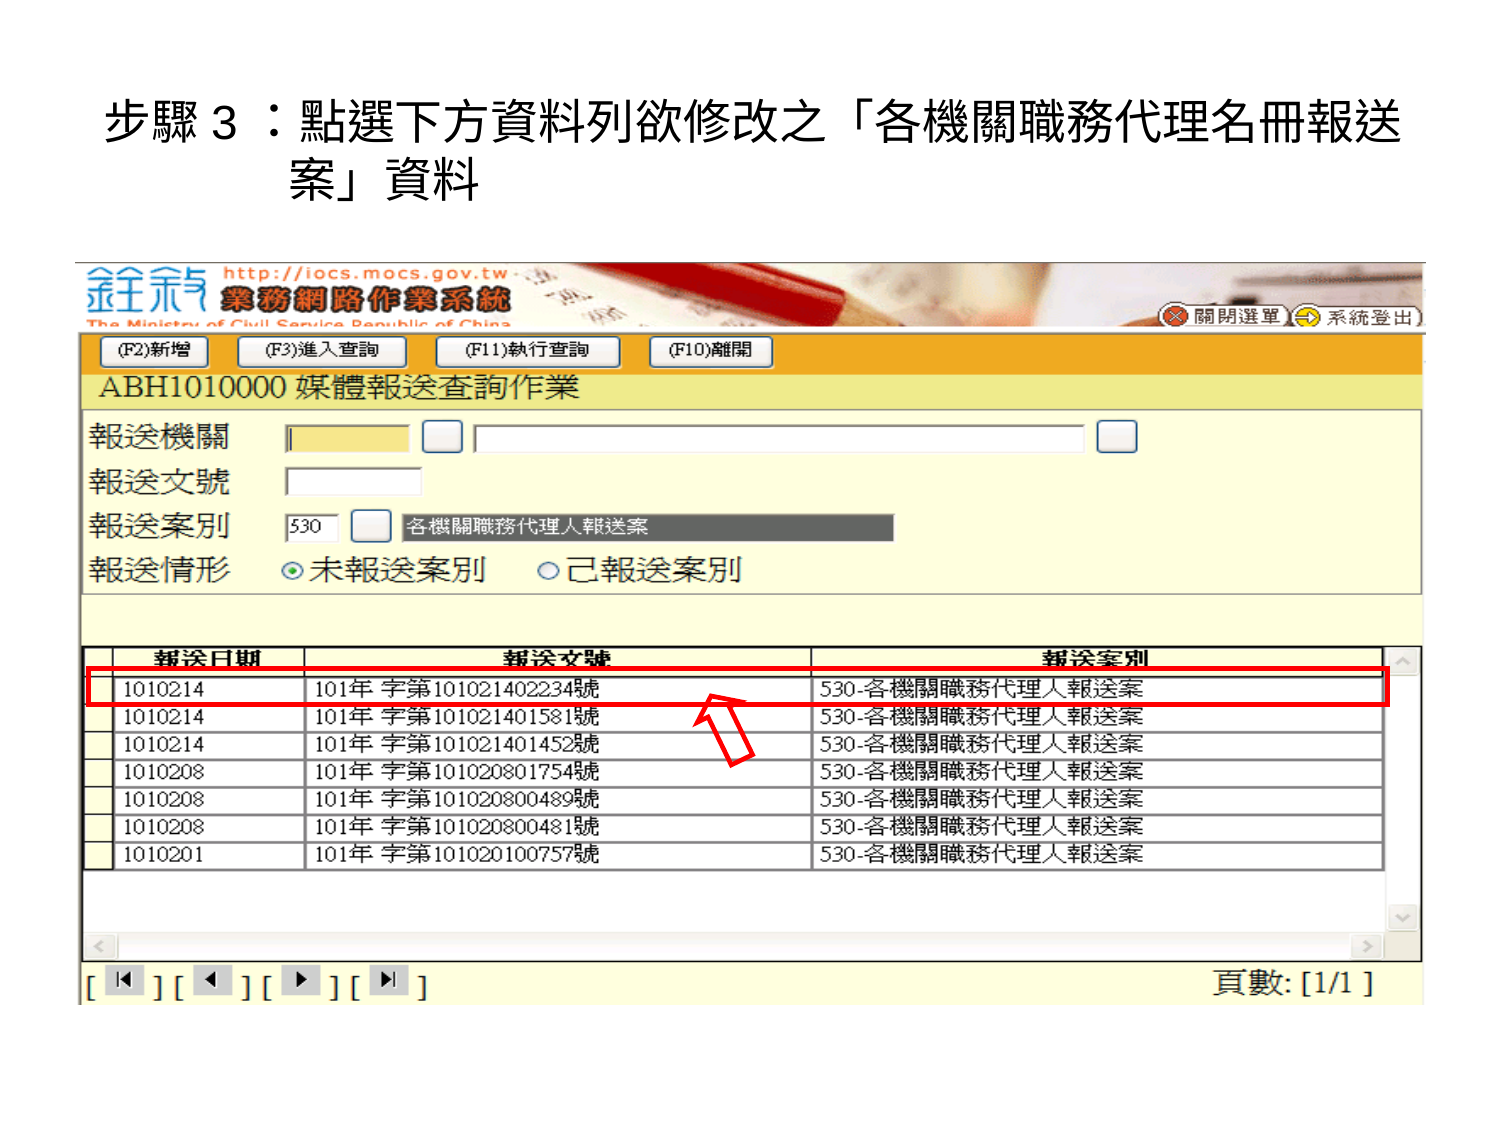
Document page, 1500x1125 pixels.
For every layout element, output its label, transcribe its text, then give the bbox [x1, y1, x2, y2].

text_box [88, 668, 1388, 765]
picture [75, 262, 1426, 1005]
title 步驟3：點選下方資料列欲修改之「各機關職務代理名冊報送 案」資料 [88, 54, 1439, 243]
